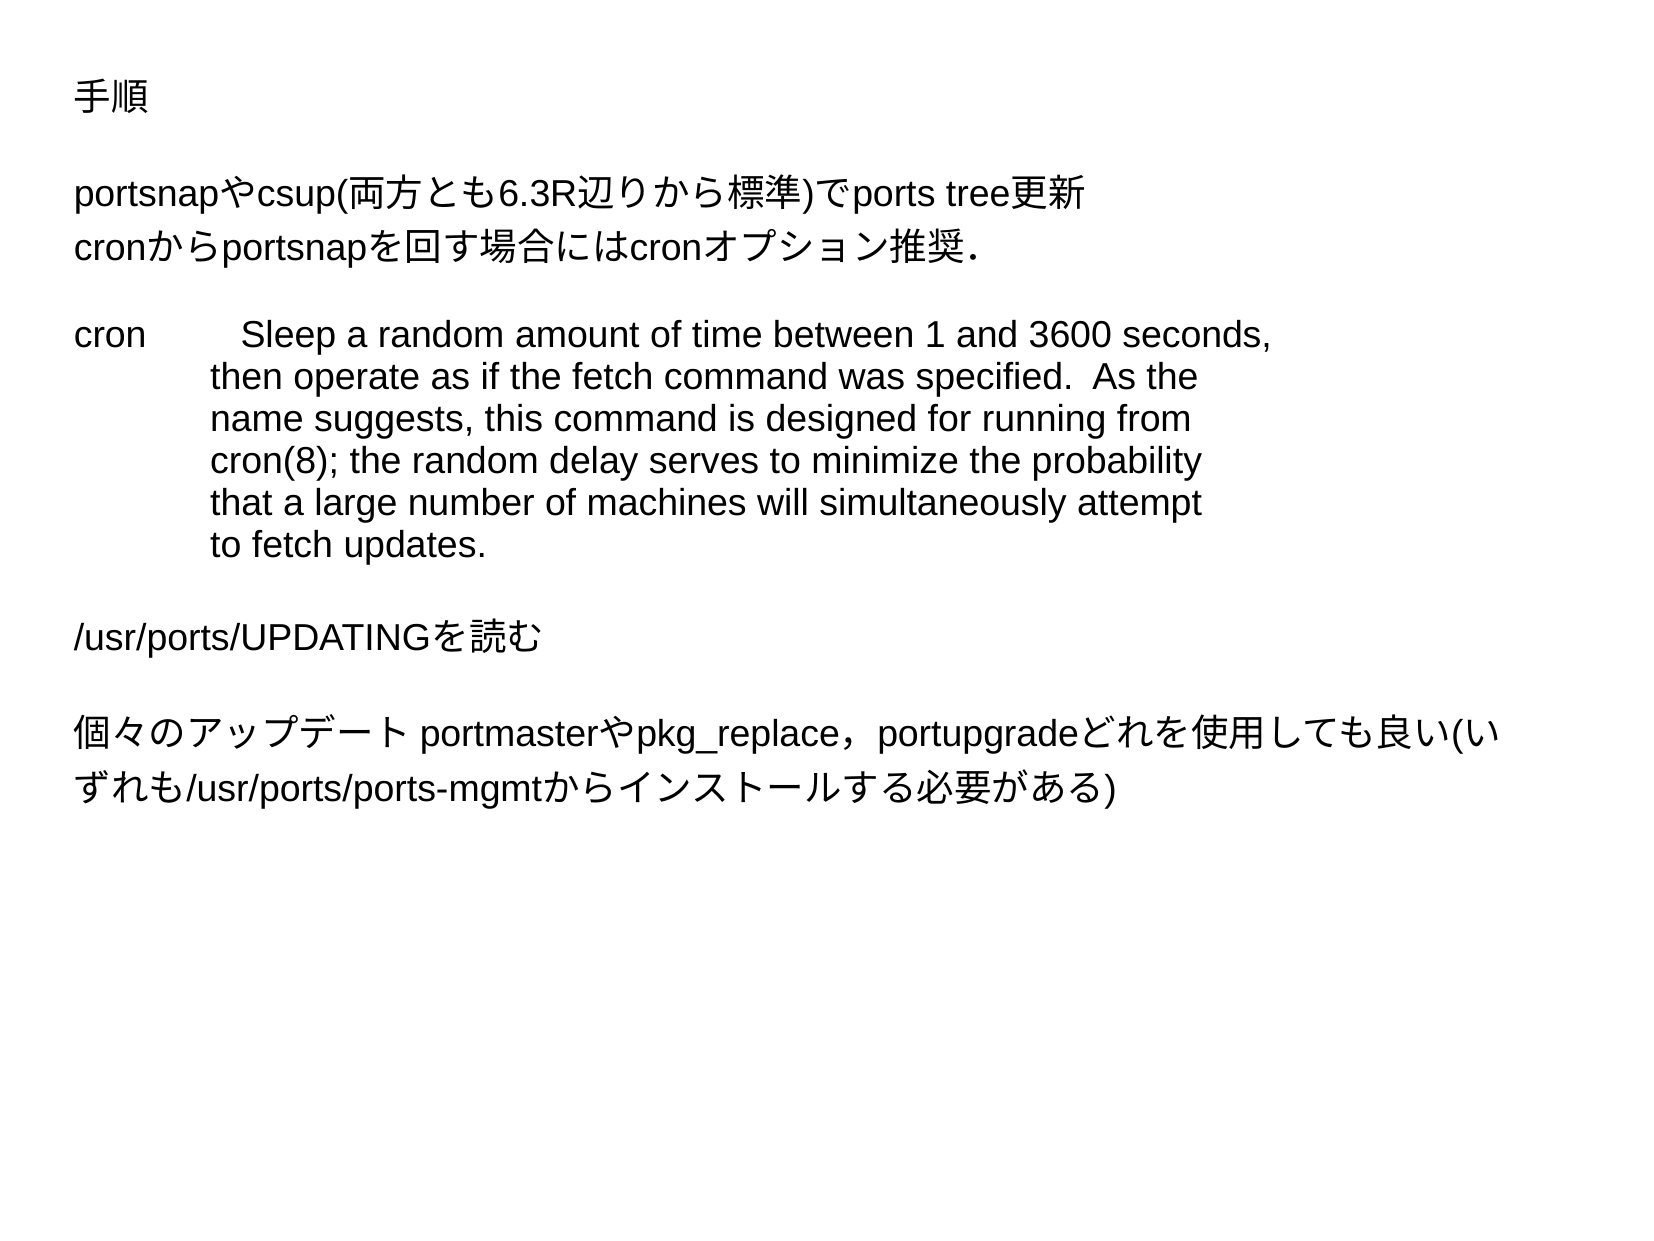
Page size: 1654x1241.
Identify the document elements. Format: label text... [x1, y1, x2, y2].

text_box 手順 portsnapやcsup(両方とも6.3R辺りから標準)でports tree更新 cronからportsnapを回す場合にはcronオプション推奨． cron Sleep a random amount of time between 1 and 3600 seconds, then operate as if the fetch command was specified. As the name suggests, this command is designed for running from cron(8); the random delay serves to minimize the probability that a large number of machines will simultaneously attempt to fetch updates. /usr/ports/UPDATINGを読む 個々のアップデート portmasterやpkg_replace，portupgradeどれを使用しても良い(いずれも/usr/ports/ports-mgmtからインストールする必要がある) [59, 59, 1530, 724]
